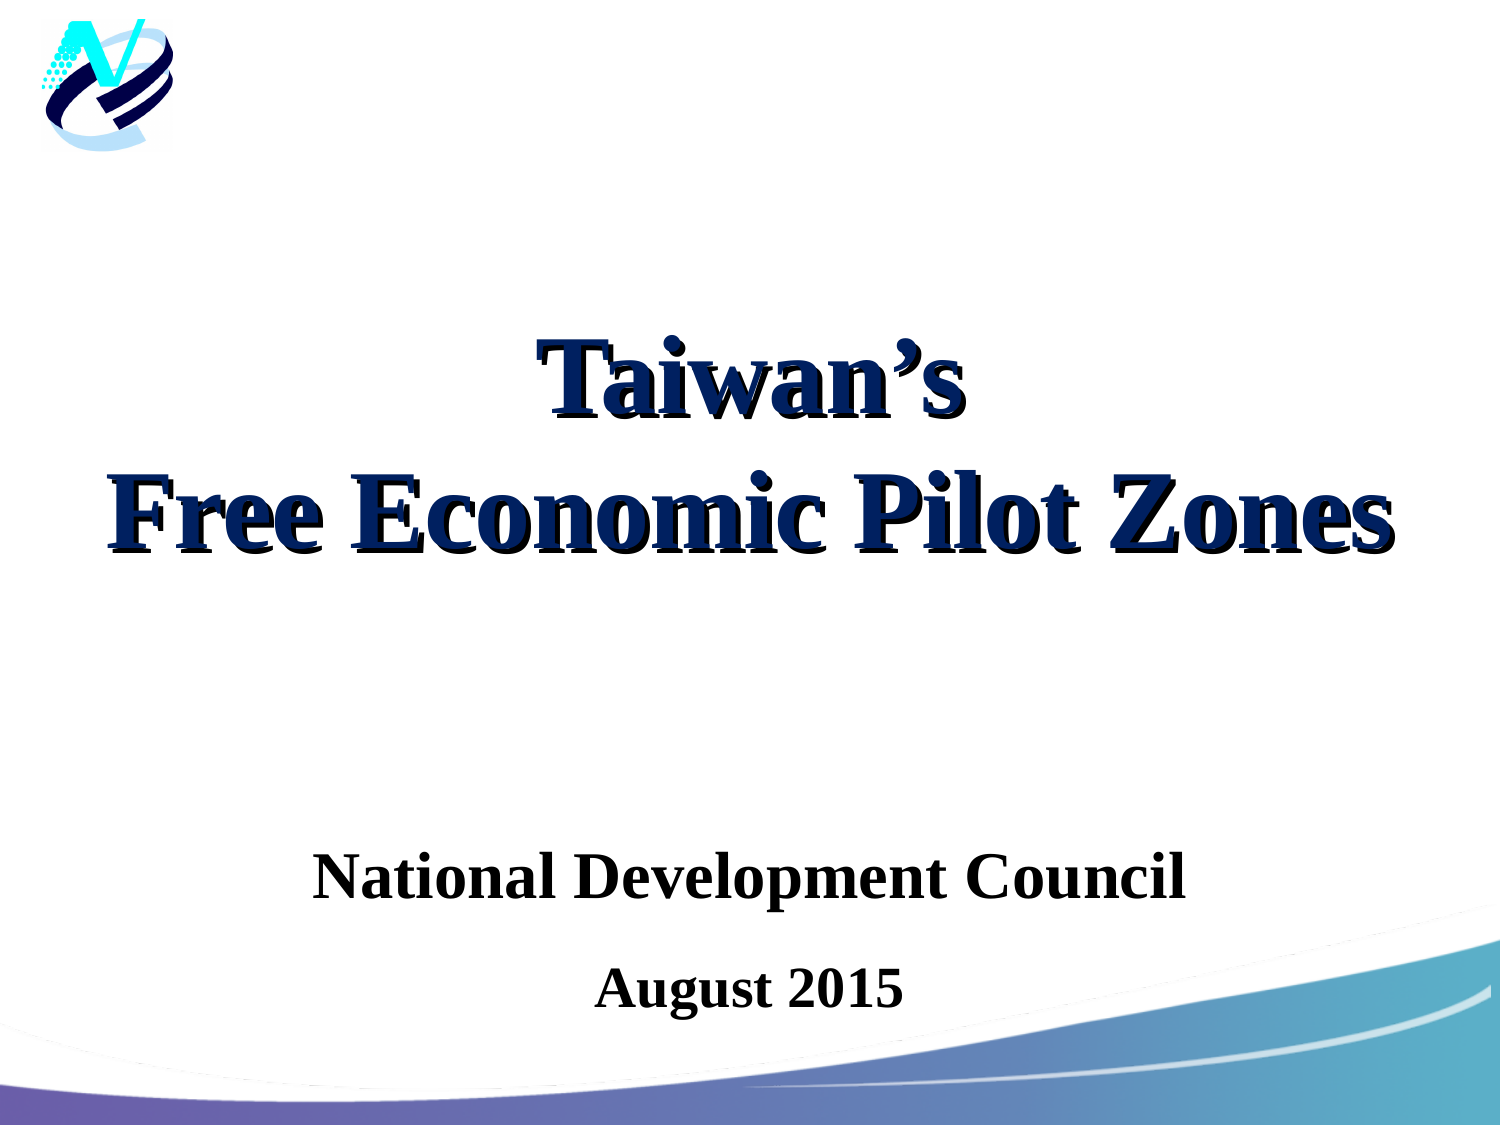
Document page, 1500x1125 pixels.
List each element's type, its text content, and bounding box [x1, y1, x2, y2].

subtitle National Development Council August 2015 [0, 816, 1500, 1010]
title Taiwan’s Free Economic Pilot Zones [0, 253, 1500, 579]
picture [41, 19, 173, 152]
